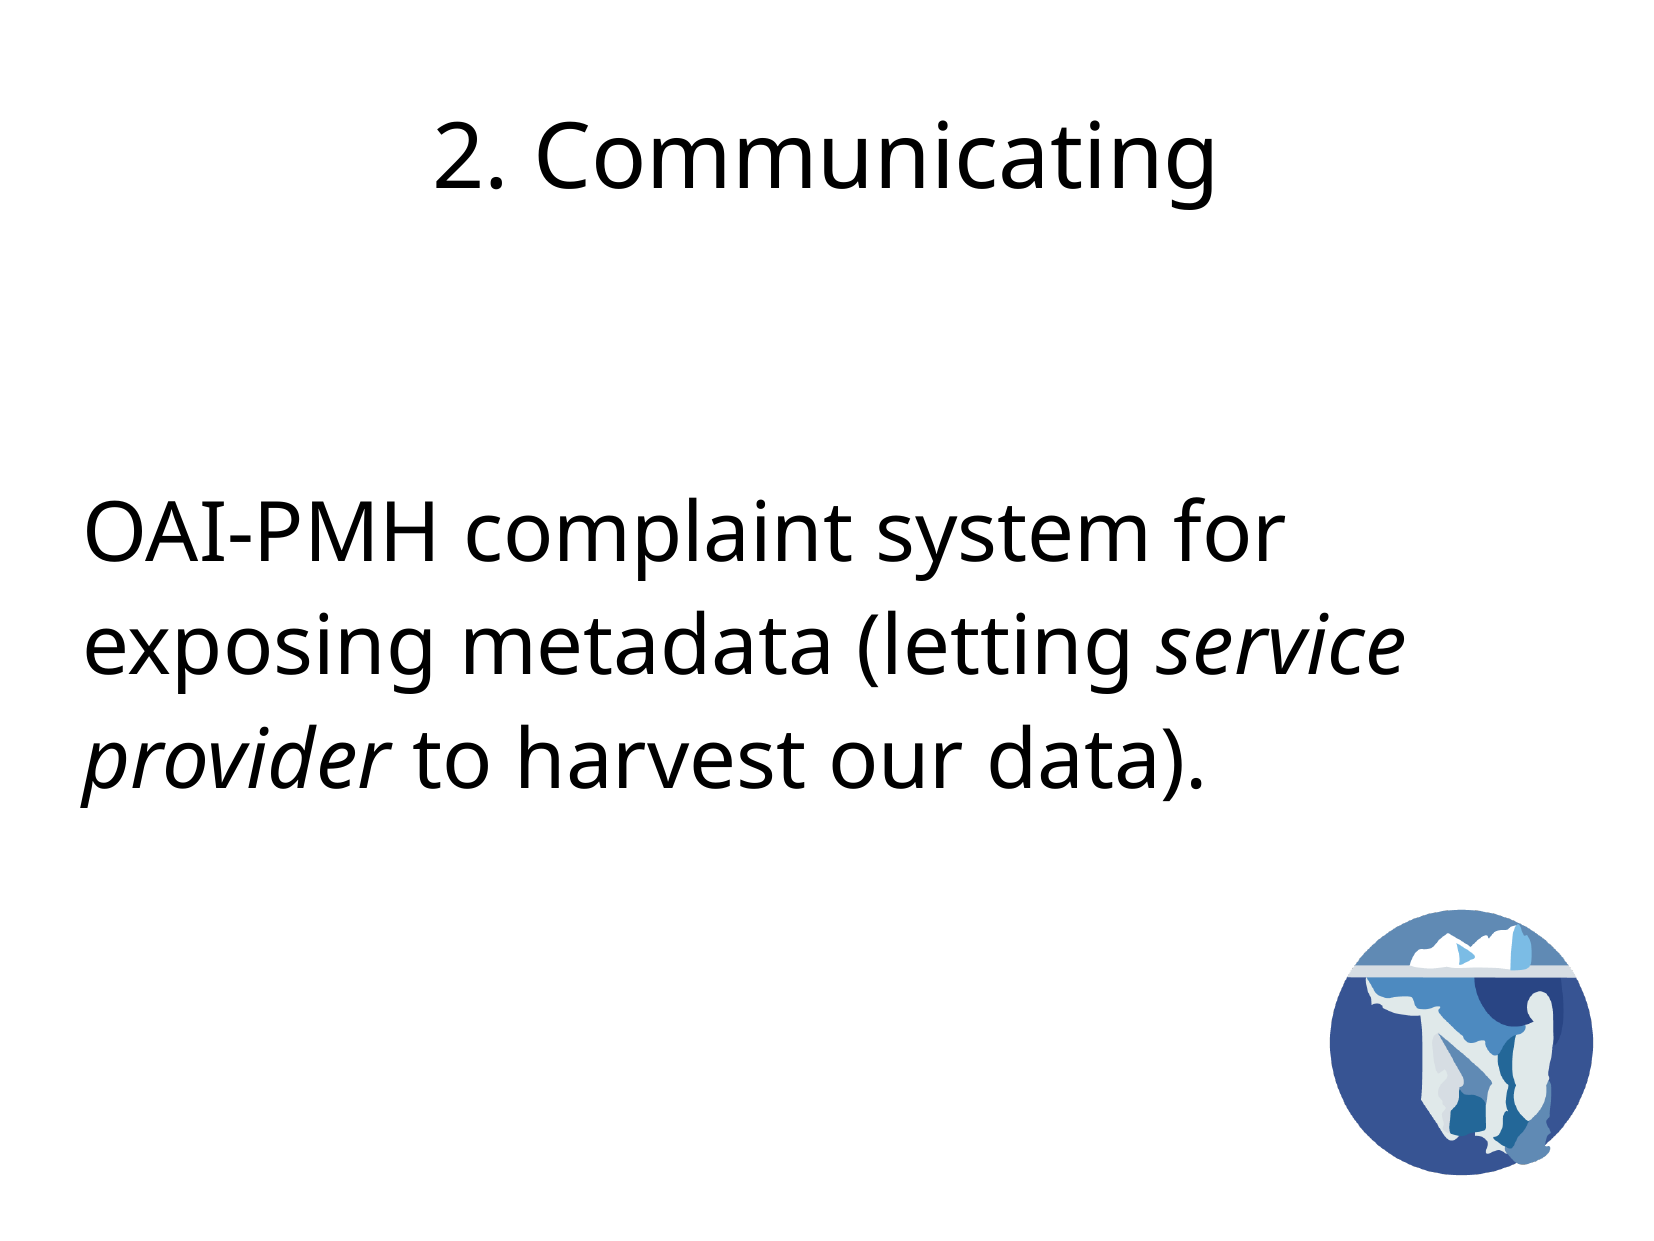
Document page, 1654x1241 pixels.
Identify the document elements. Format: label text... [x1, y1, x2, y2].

subtitle OAI-PMH complaint system for exposing metadata (letting service provider to harvest our data). [82, 297, 1571, 1102]
picture [1328, 909, 1595, 1176]
title 2. Communicating [82, 56, 1571, 250]
